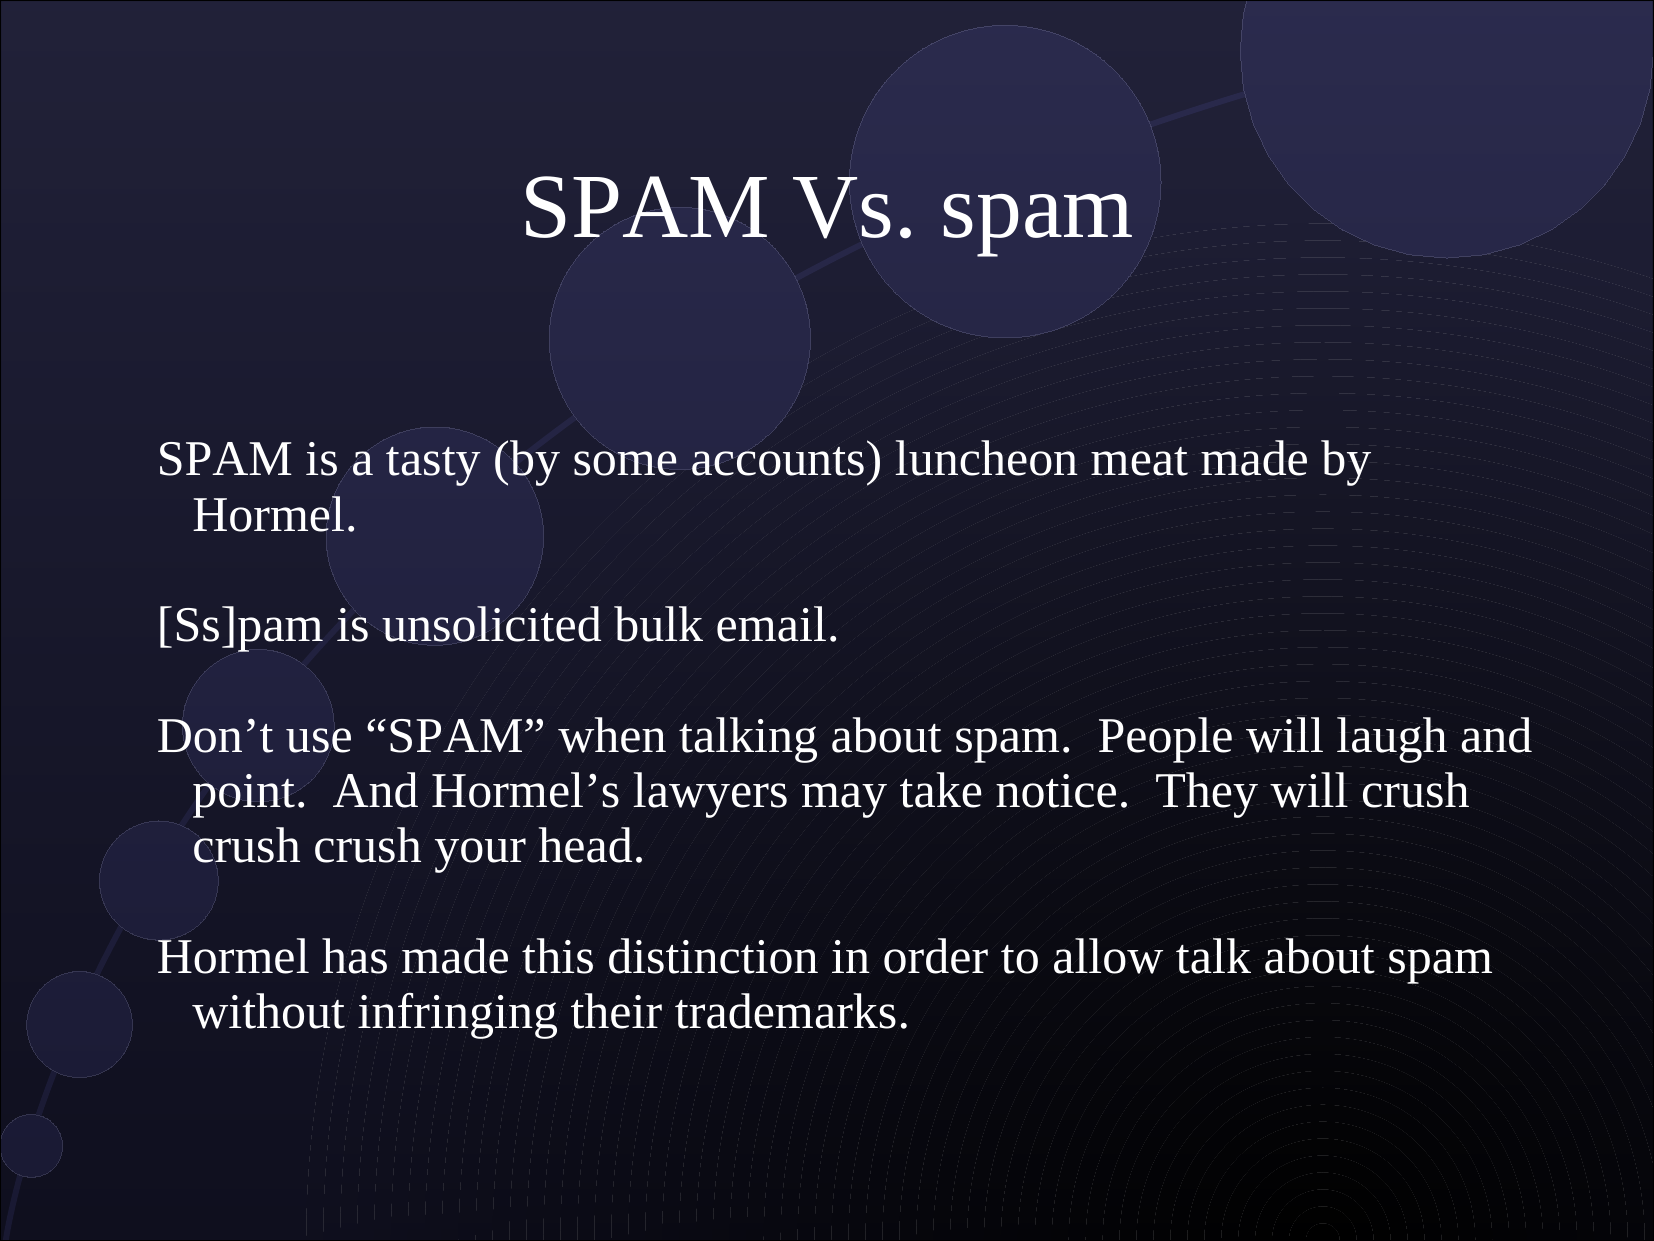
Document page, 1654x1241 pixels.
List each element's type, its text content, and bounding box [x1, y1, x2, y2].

title SPAM Vs. spam [121, 102, 1534, 311]
subtitle SPAM is a tasty (by some accounts) luncheon meat made by Hormel. [Ss]pam is unsolicited bulk email. Don’t use “SPAM” when talking about spam. People will laugh and point. And Hormel’s lawyers may take notice. They will crush crush crush your head. Hormel has made this distinction in order to allow talk about spam without infringing their trademarks. [121, 344, 1534, 1127]
